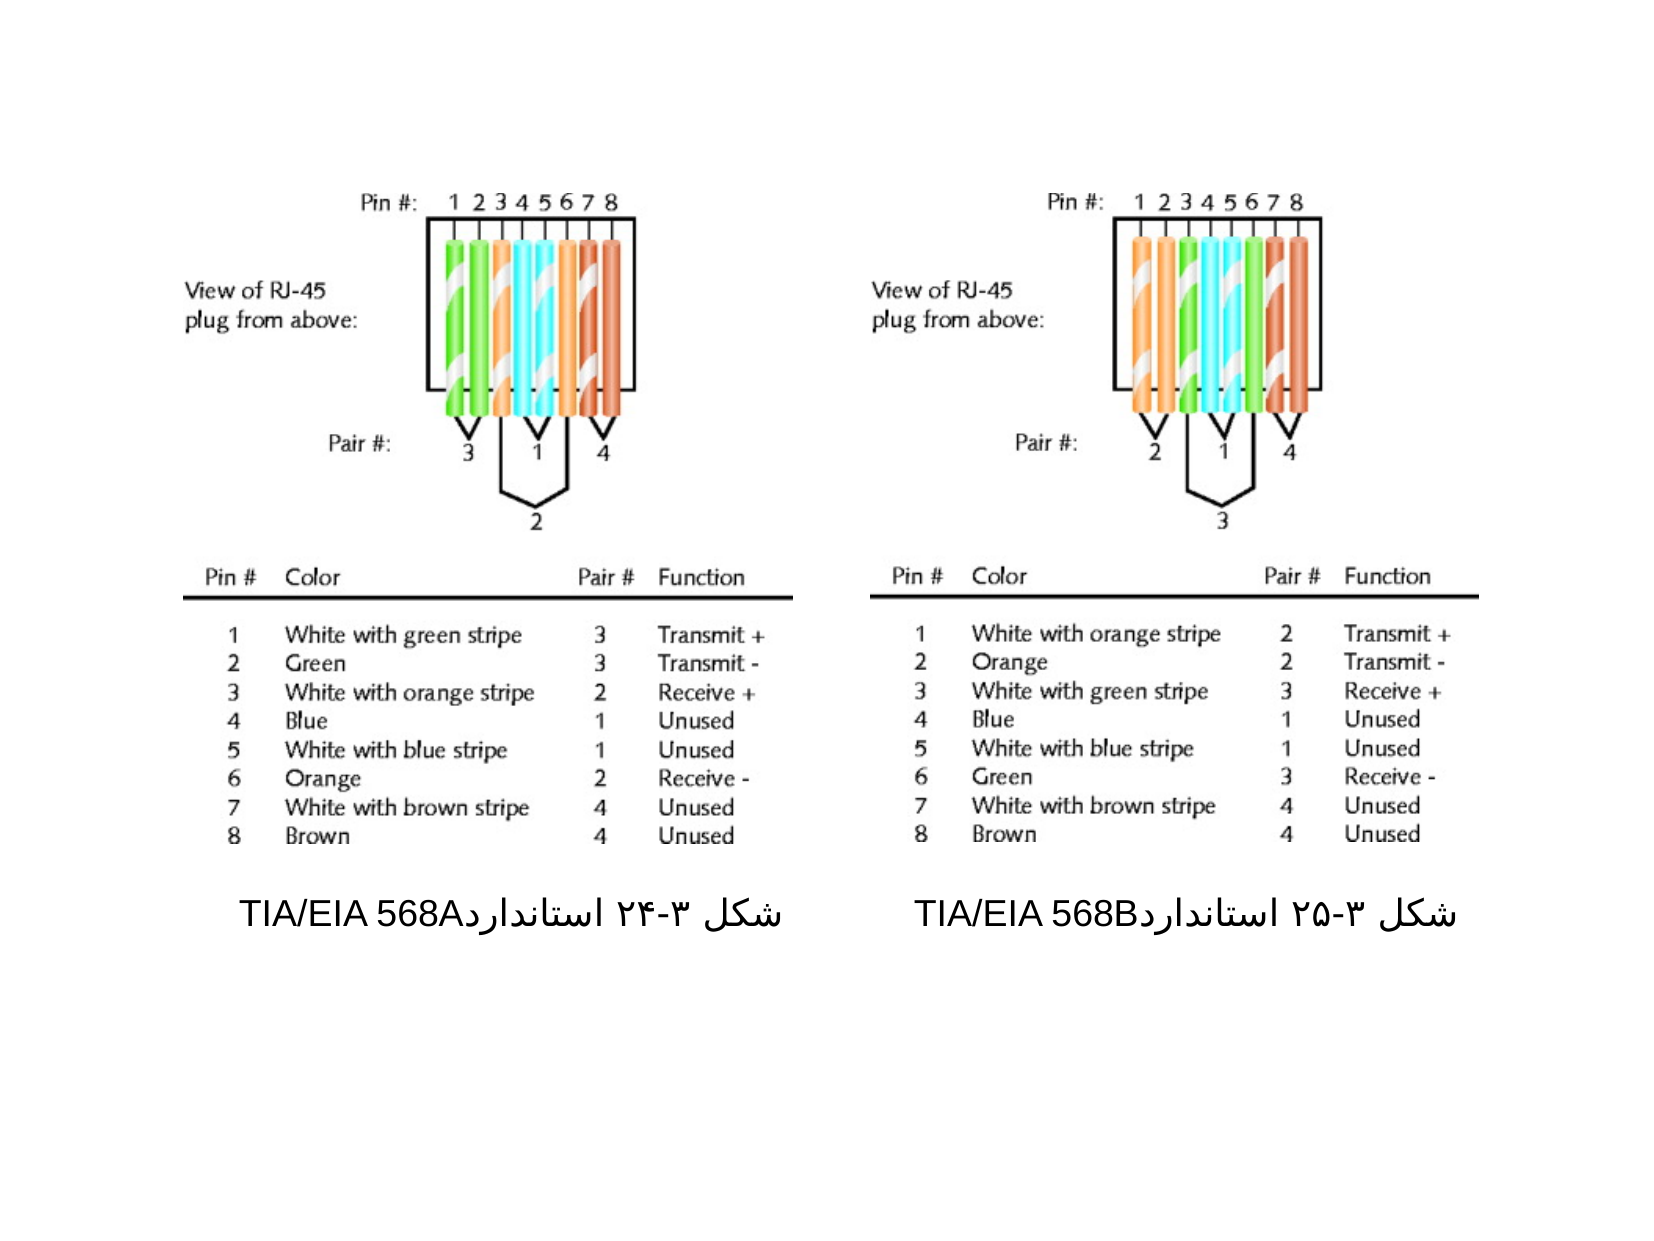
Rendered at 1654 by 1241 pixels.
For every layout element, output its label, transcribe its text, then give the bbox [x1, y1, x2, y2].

text_box شکل ۳-۲۴ استانداردTIA/EIA 568A [208, 880, 834, 942]
picture [870, 193, 1479, 842]
text_box شکل ۳-۲۵ استانداردTIA/EIA 568B [883, 880, 1509, 942]
picture [183, 193, 793, 844]
